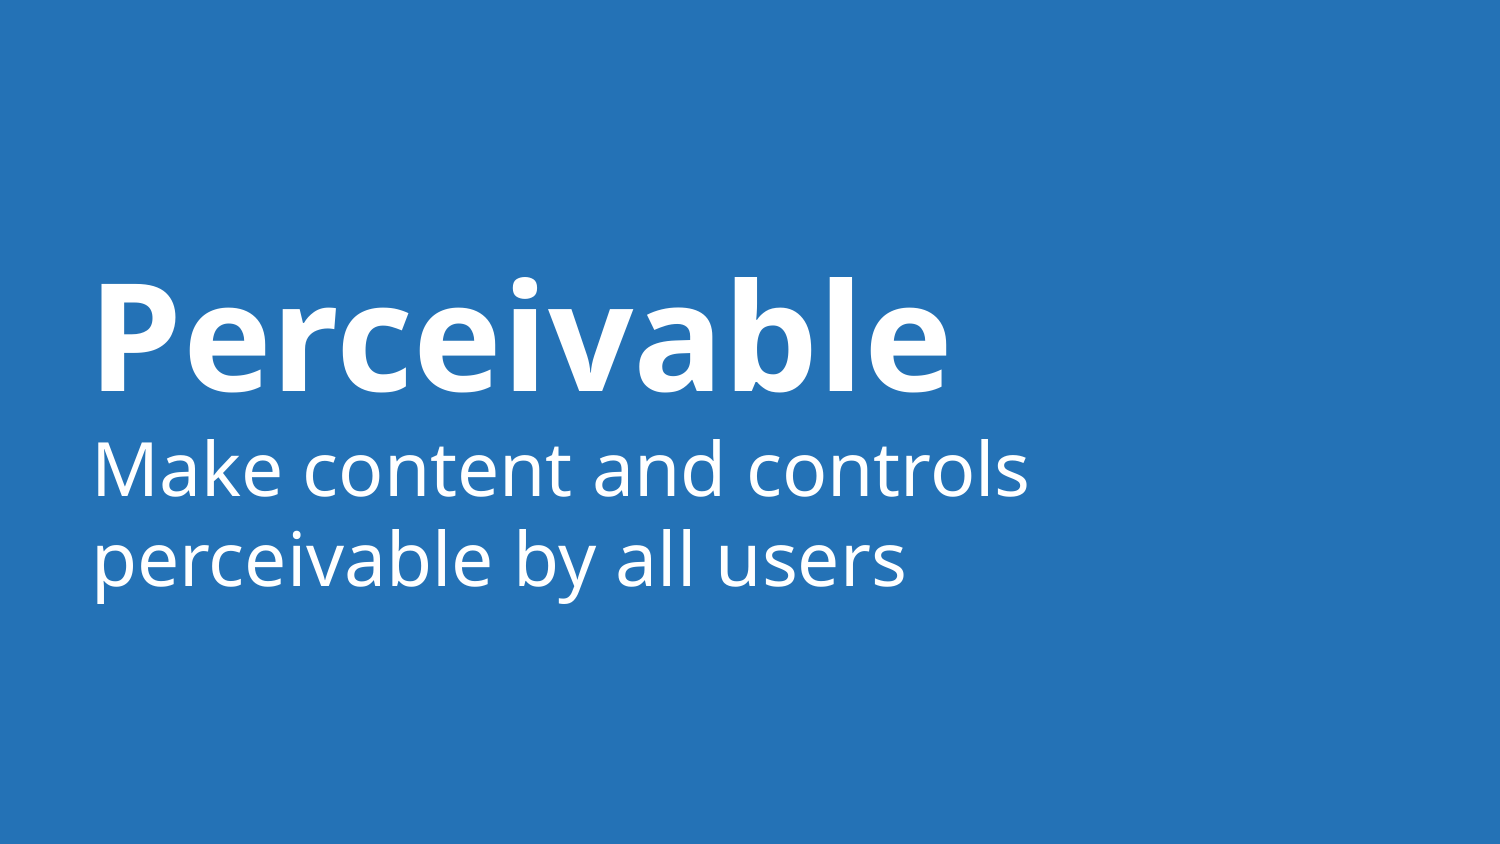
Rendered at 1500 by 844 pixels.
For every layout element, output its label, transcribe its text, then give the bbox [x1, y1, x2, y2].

title Perceivable Make content and controls perceivable by all users [83, 0, 1417, 844]
